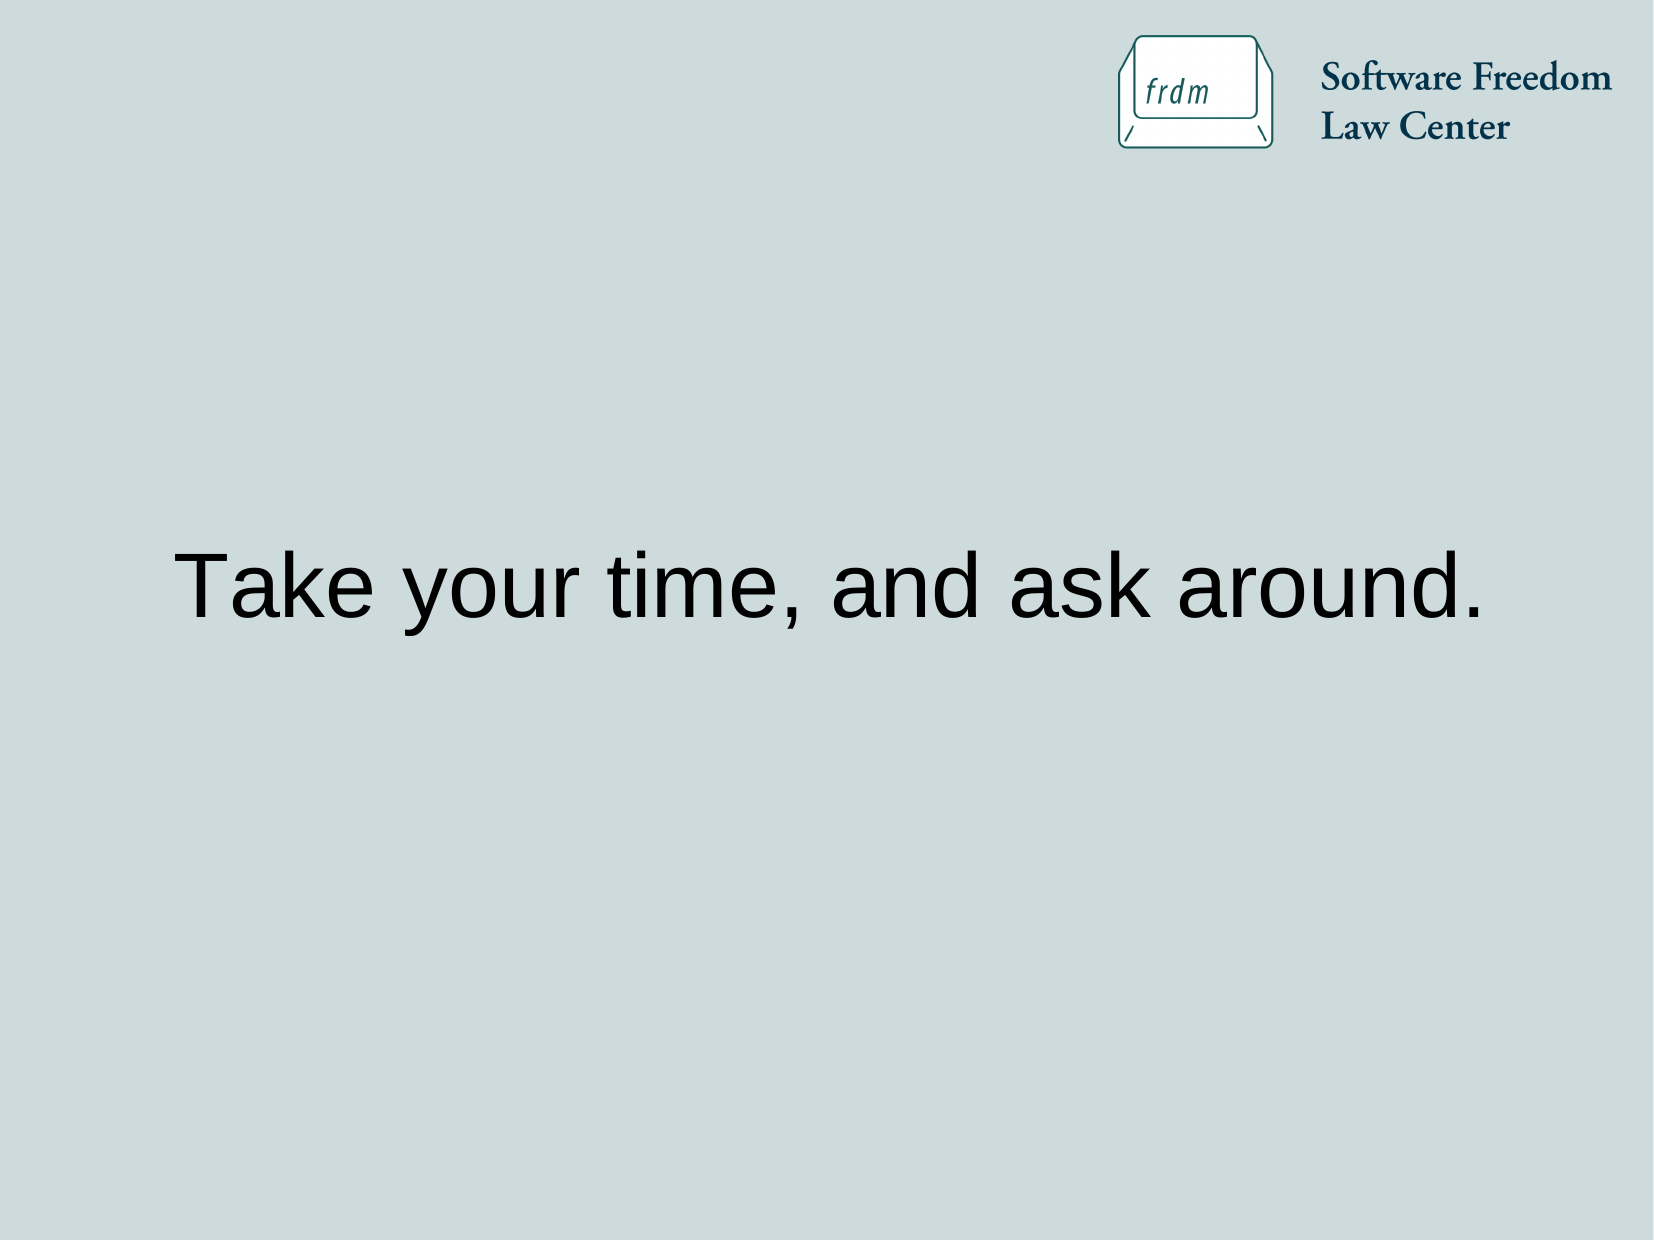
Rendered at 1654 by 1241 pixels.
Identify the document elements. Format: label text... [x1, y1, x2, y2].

picture [1118, 35, 1613, 151]
title Take your time, and ask around. [86, 487, 1576, 680]
